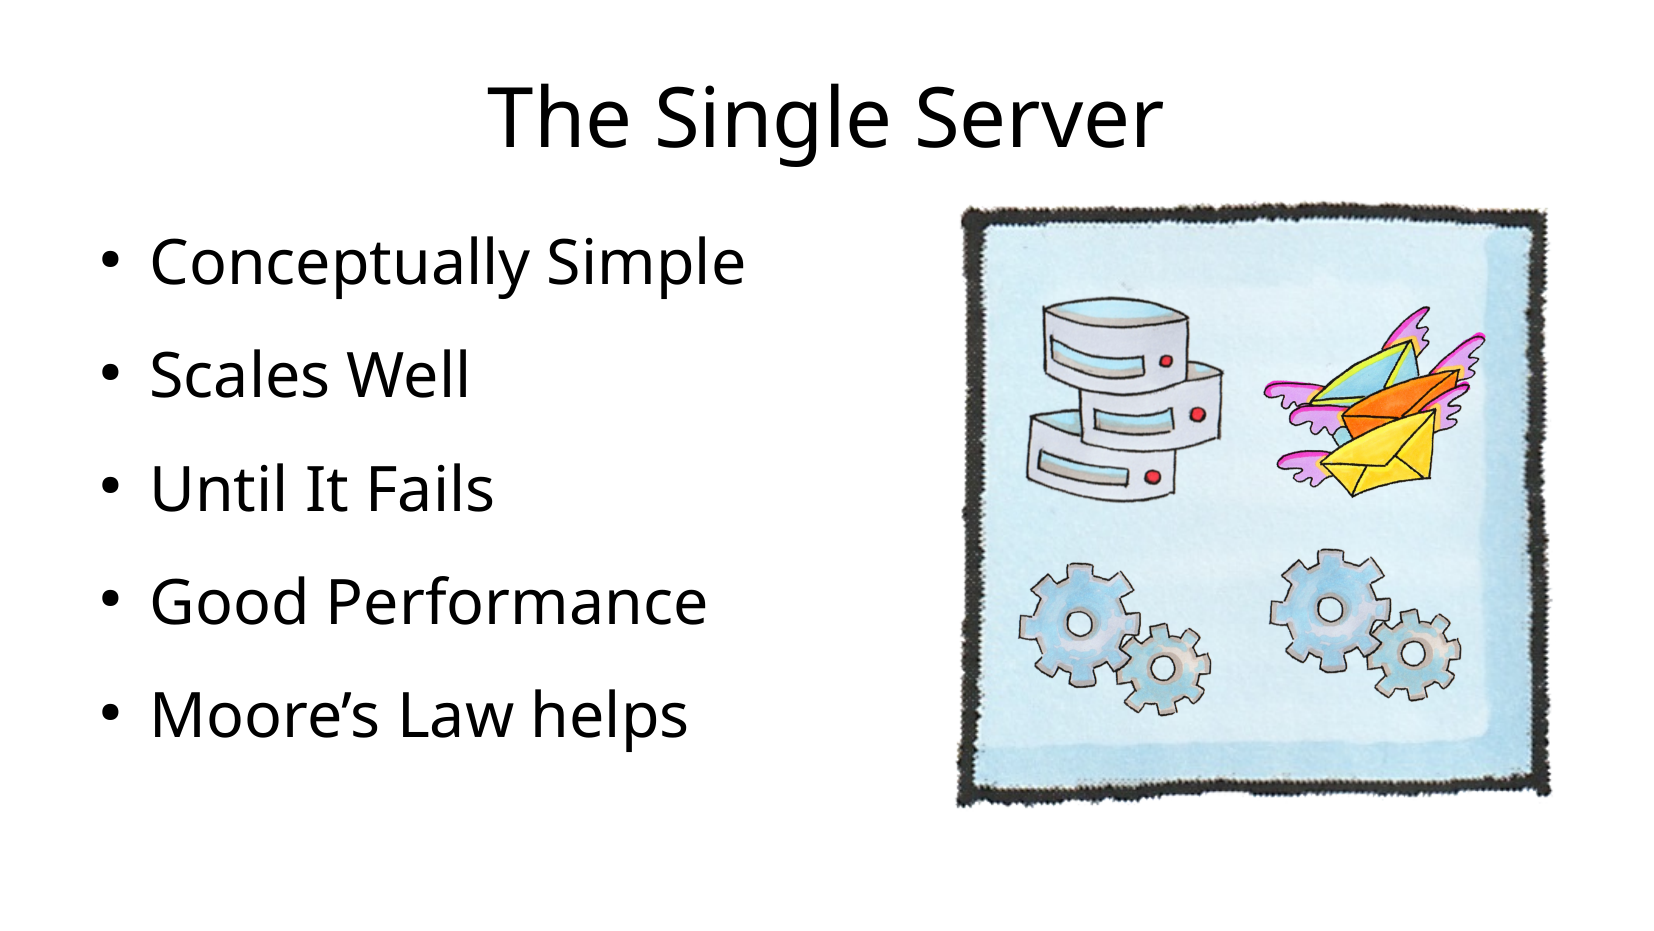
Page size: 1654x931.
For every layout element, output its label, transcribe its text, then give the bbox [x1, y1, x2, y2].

title The Single Server [82, 37, 1571, 193]
list Conceptually Simple Scales Well Until It Fails Good Performance Moore’s Law helps [82, 217, 809, 758]
picture [915, 118, 1595, 835]
